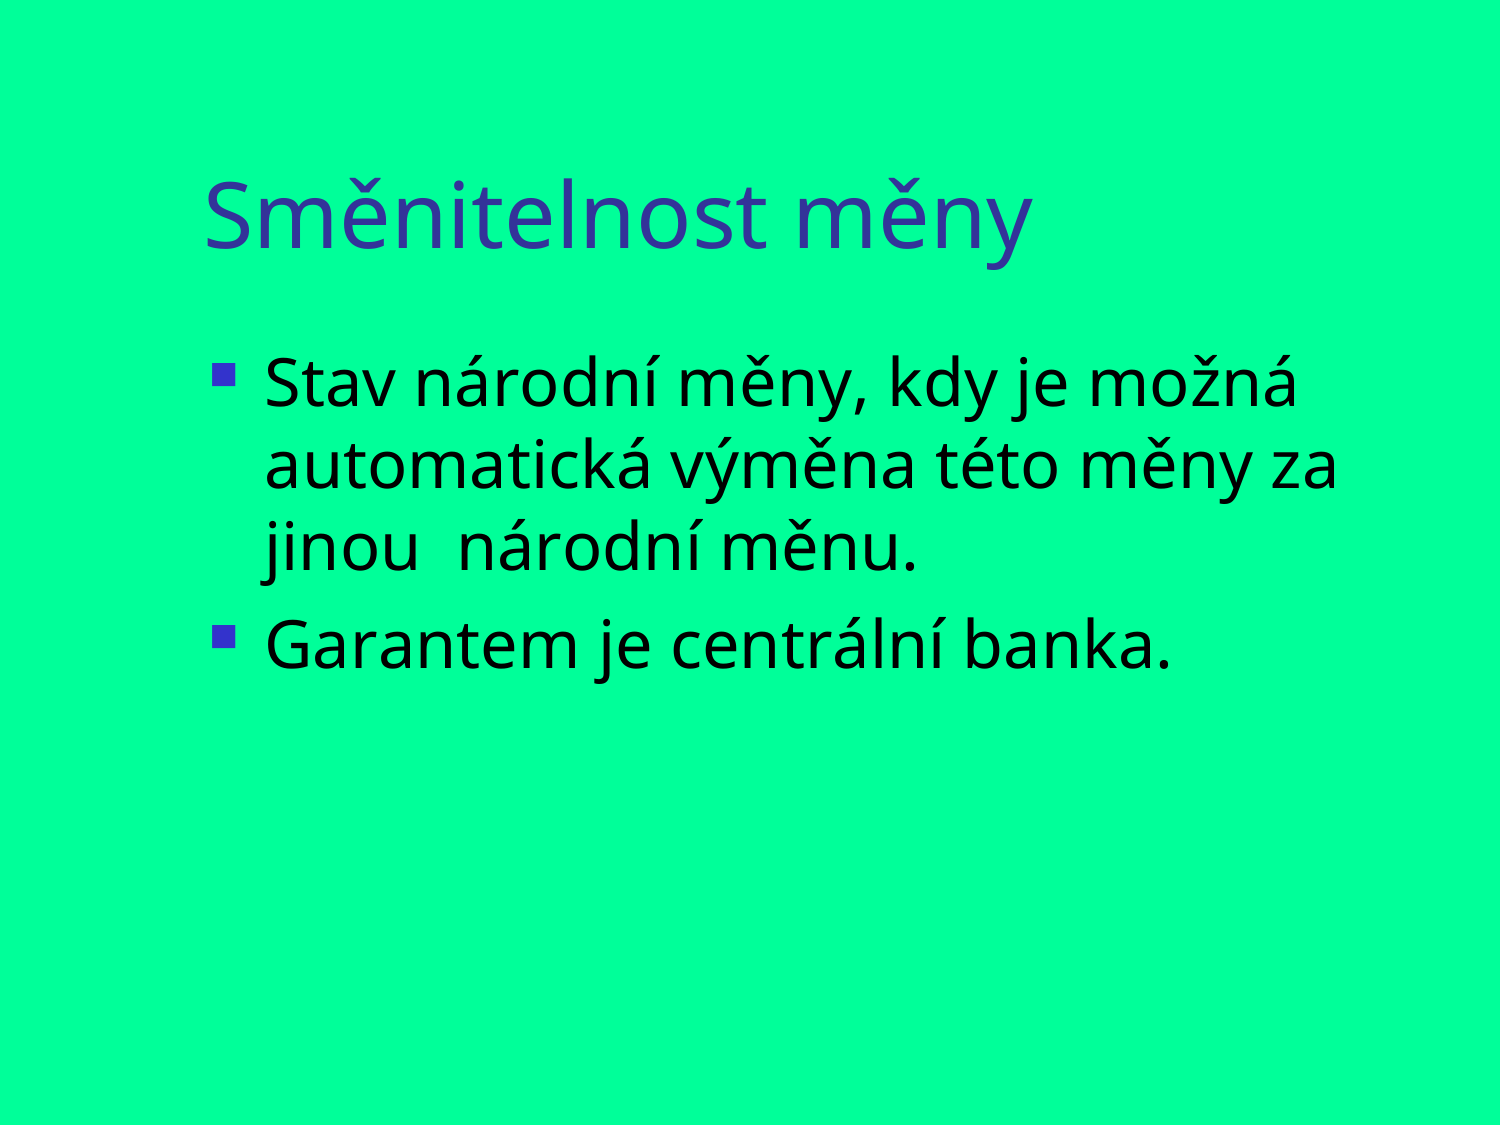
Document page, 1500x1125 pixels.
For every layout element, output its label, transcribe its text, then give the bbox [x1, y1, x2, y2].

list Stav národní měny, kdy je možná automatická výměna této měny za jinou národní měnu. Garantem je centrální banka. [193, 331, 1469, 1032]
title Směnitelnost měny [188, 35, 1467, 276]
